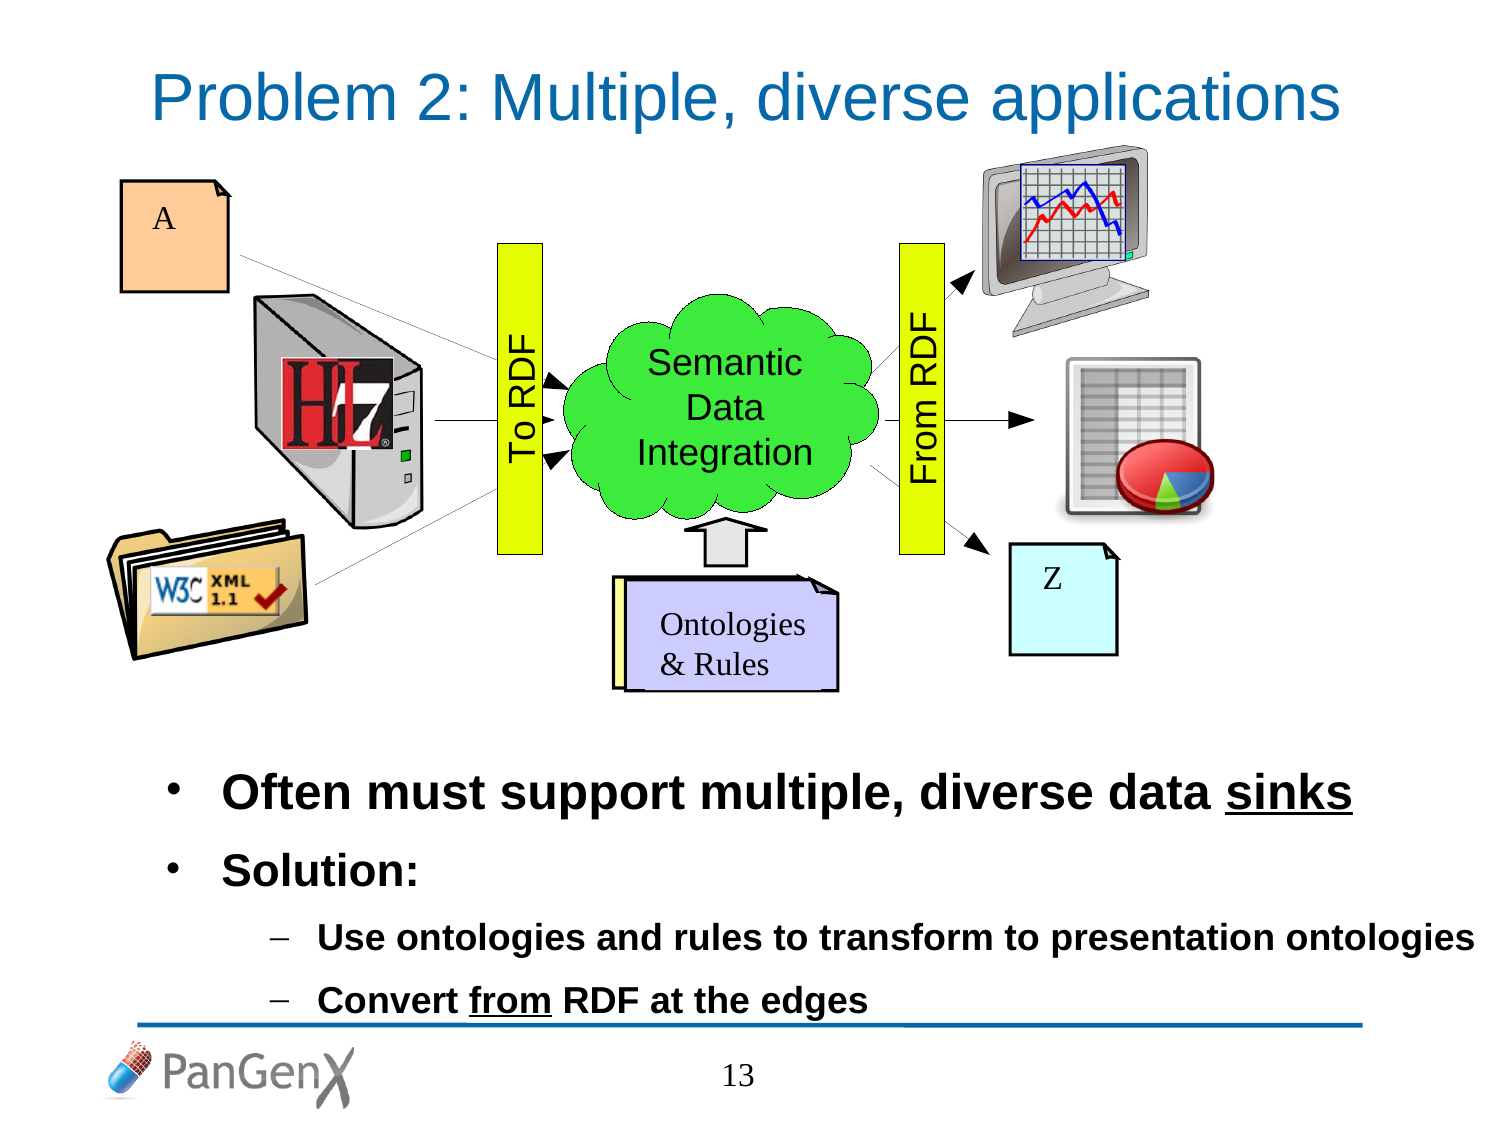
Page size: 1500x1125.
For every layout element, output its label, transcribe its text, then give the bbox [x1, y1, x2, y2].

text_box [563, 294, 879, 520]
text_box From RDF [899, 243, 945, 555]
picture [1052, 357, 1216, 526]
text_box [121, 180, 229, 292]
picture [89, 1041, 354, 1109]
text_box [684, 518, 768, 566]
text_box Ontologies & Rules [645, 593, 822, 691]
text_box Semantic Data Integration [621, 330, 829, 481]
title Problem 2: Multiple, diverse applications [70, 19, 1423, 142]
text_box [1010, 543, 1117, 655]
text_box A [137, 187, 192, 244]
text_box Z [1027, 547, 1078, 605]
list Often must support multiple, diverse data sinks Solution: Use ontologies and rules to transform to presentation ontologies Convert from RDF at the edges [142, 705, 1500, 1035]
text_box To RDF [497, 243, 543, 555]
picture [962, 141, 1176, 355]
text_box [613, 577, 838, 691]
picture [102, 230, 546, 685]
